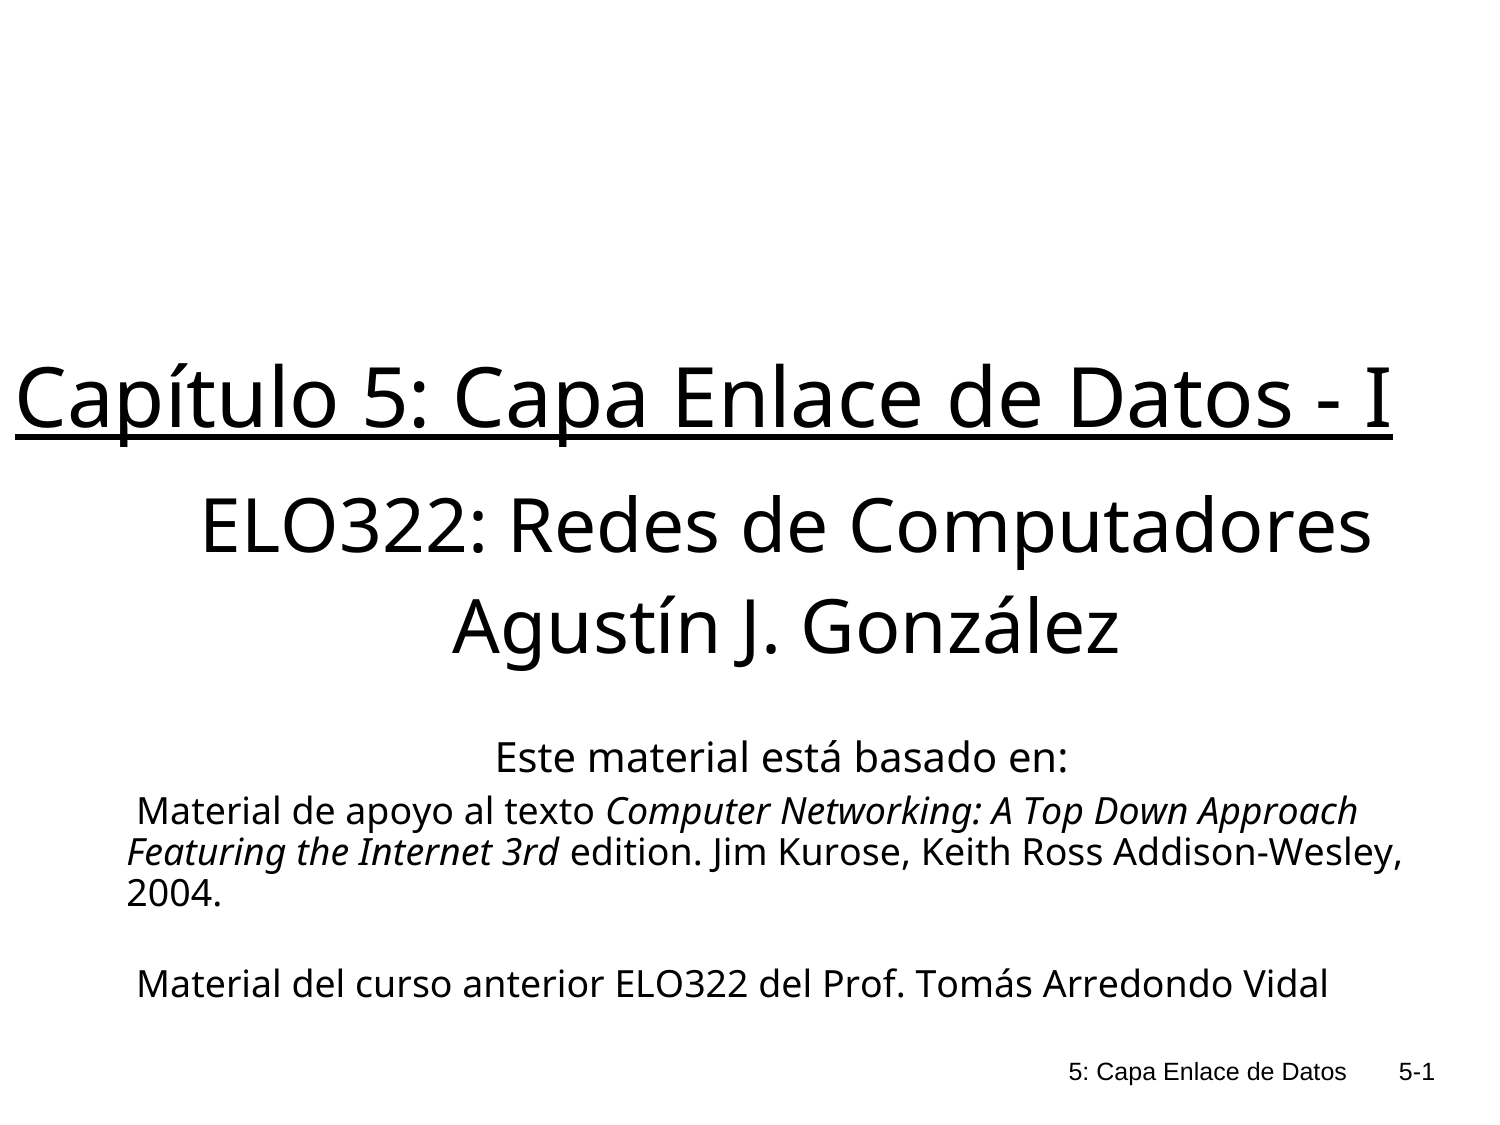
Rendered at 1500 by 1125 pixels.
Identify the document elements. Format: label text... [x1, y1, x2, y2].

subtitle ELO322: Redes de Computadores Agustín J. González Este material está basado en: Material de apoyo al texto Computer Networking: A Top Down Approach Featuring the Internet 3rd edition. Jim Kurose, Keith Ross Addison-Wesley, 2004. Material del curso anterior ELO322 del Prof. Tomás Arredondo Vidal [36, 479, 1463, 1046]
title Capítulo 5: Capa Enlace de Datos - I [0, 274, 1500, 517]
